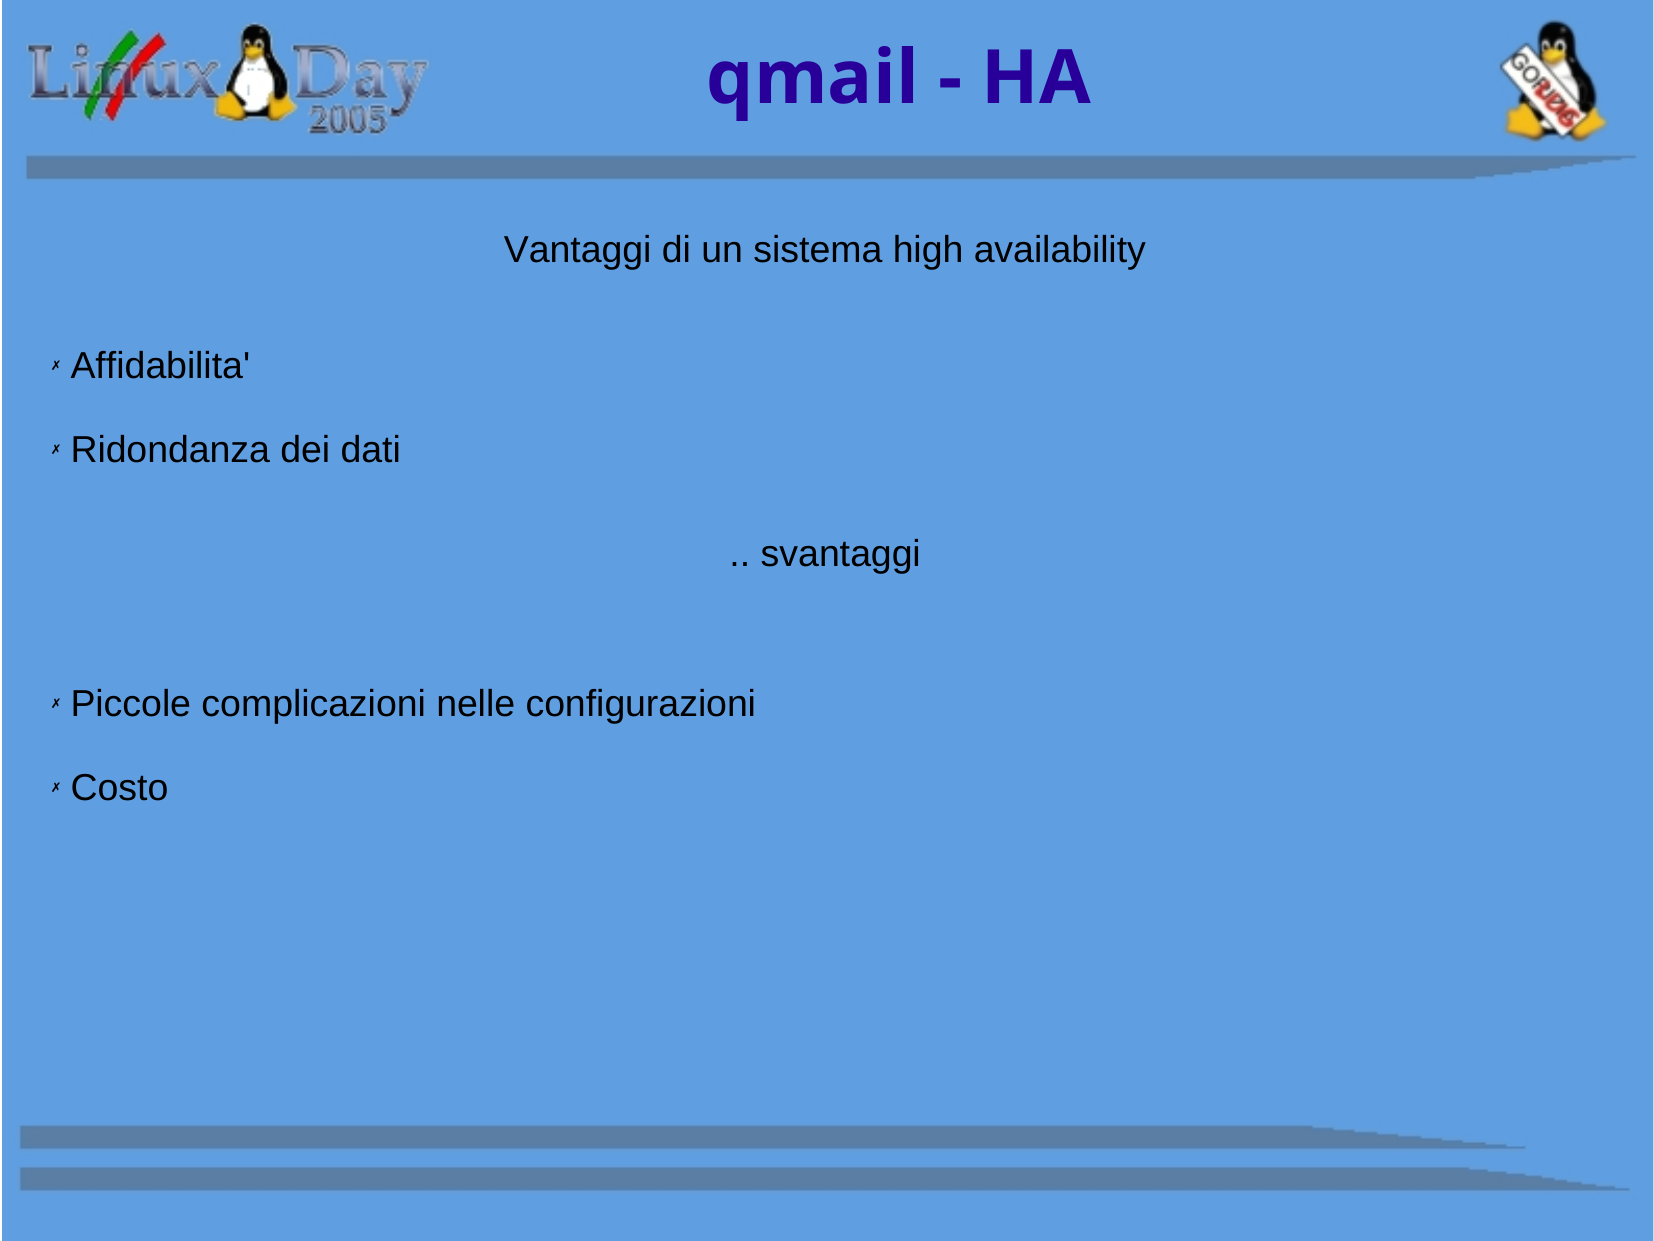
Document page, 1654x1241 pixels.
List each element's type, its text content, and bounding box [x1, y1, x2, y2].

picture [2, 0, 1654, 1241]
text_box qmail - HA [691, 16, 1180, 136]
text_box Piccole complicazioni nelle configurazioni Costo [37, 675, 1613, 816]
text_box Affidabilita' Ridondanza dei dati [37, 337, 1613, 479]
text_box Vantaggi di un sistema high availability [37, 221, 1613, 279]
text_box .. svantaggi [37, 525, 1613, 582]
